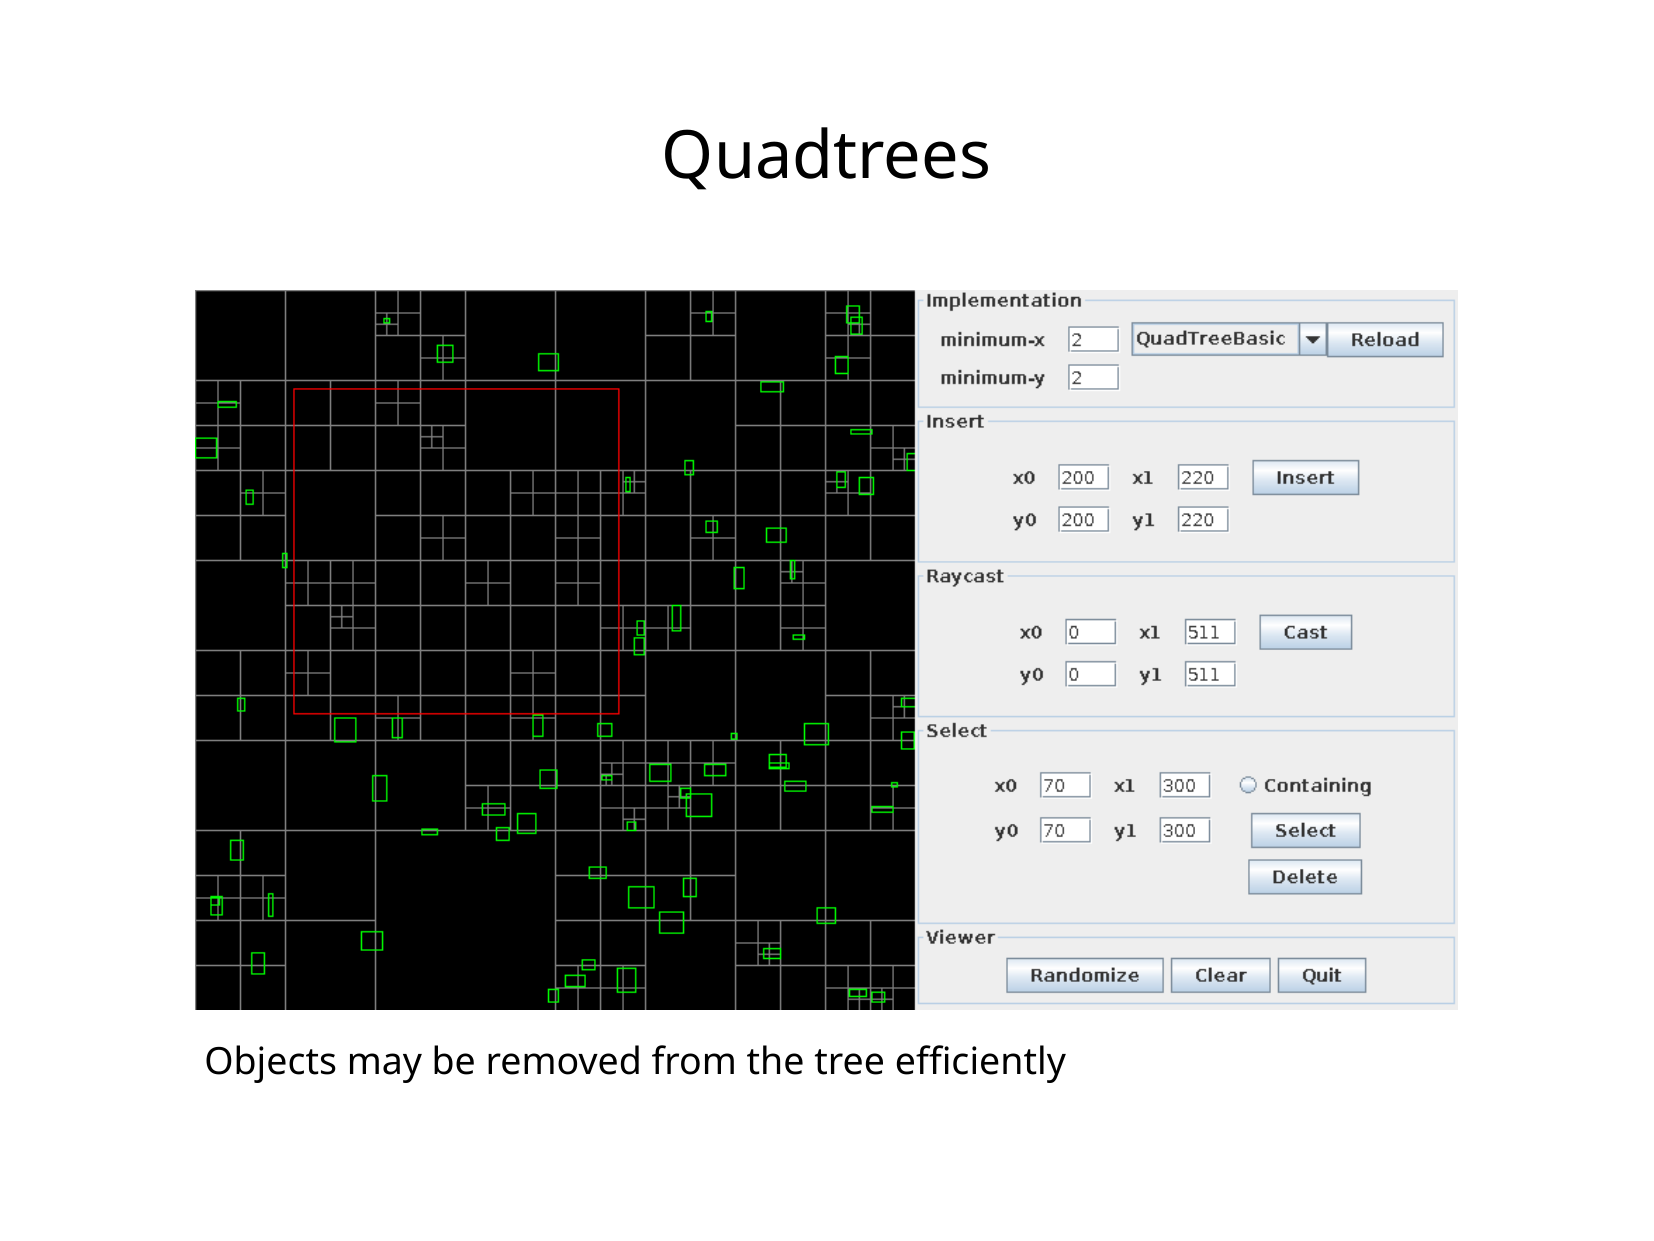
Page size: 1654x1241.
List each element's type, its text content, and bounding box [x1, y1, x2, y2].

picture [195, 290, 1458, 1010]
text_box Objects may be removed from the tree efficiently [189, 1027, 1040, 1088]
title Quadtrees [82, 49, 1571, 257]
